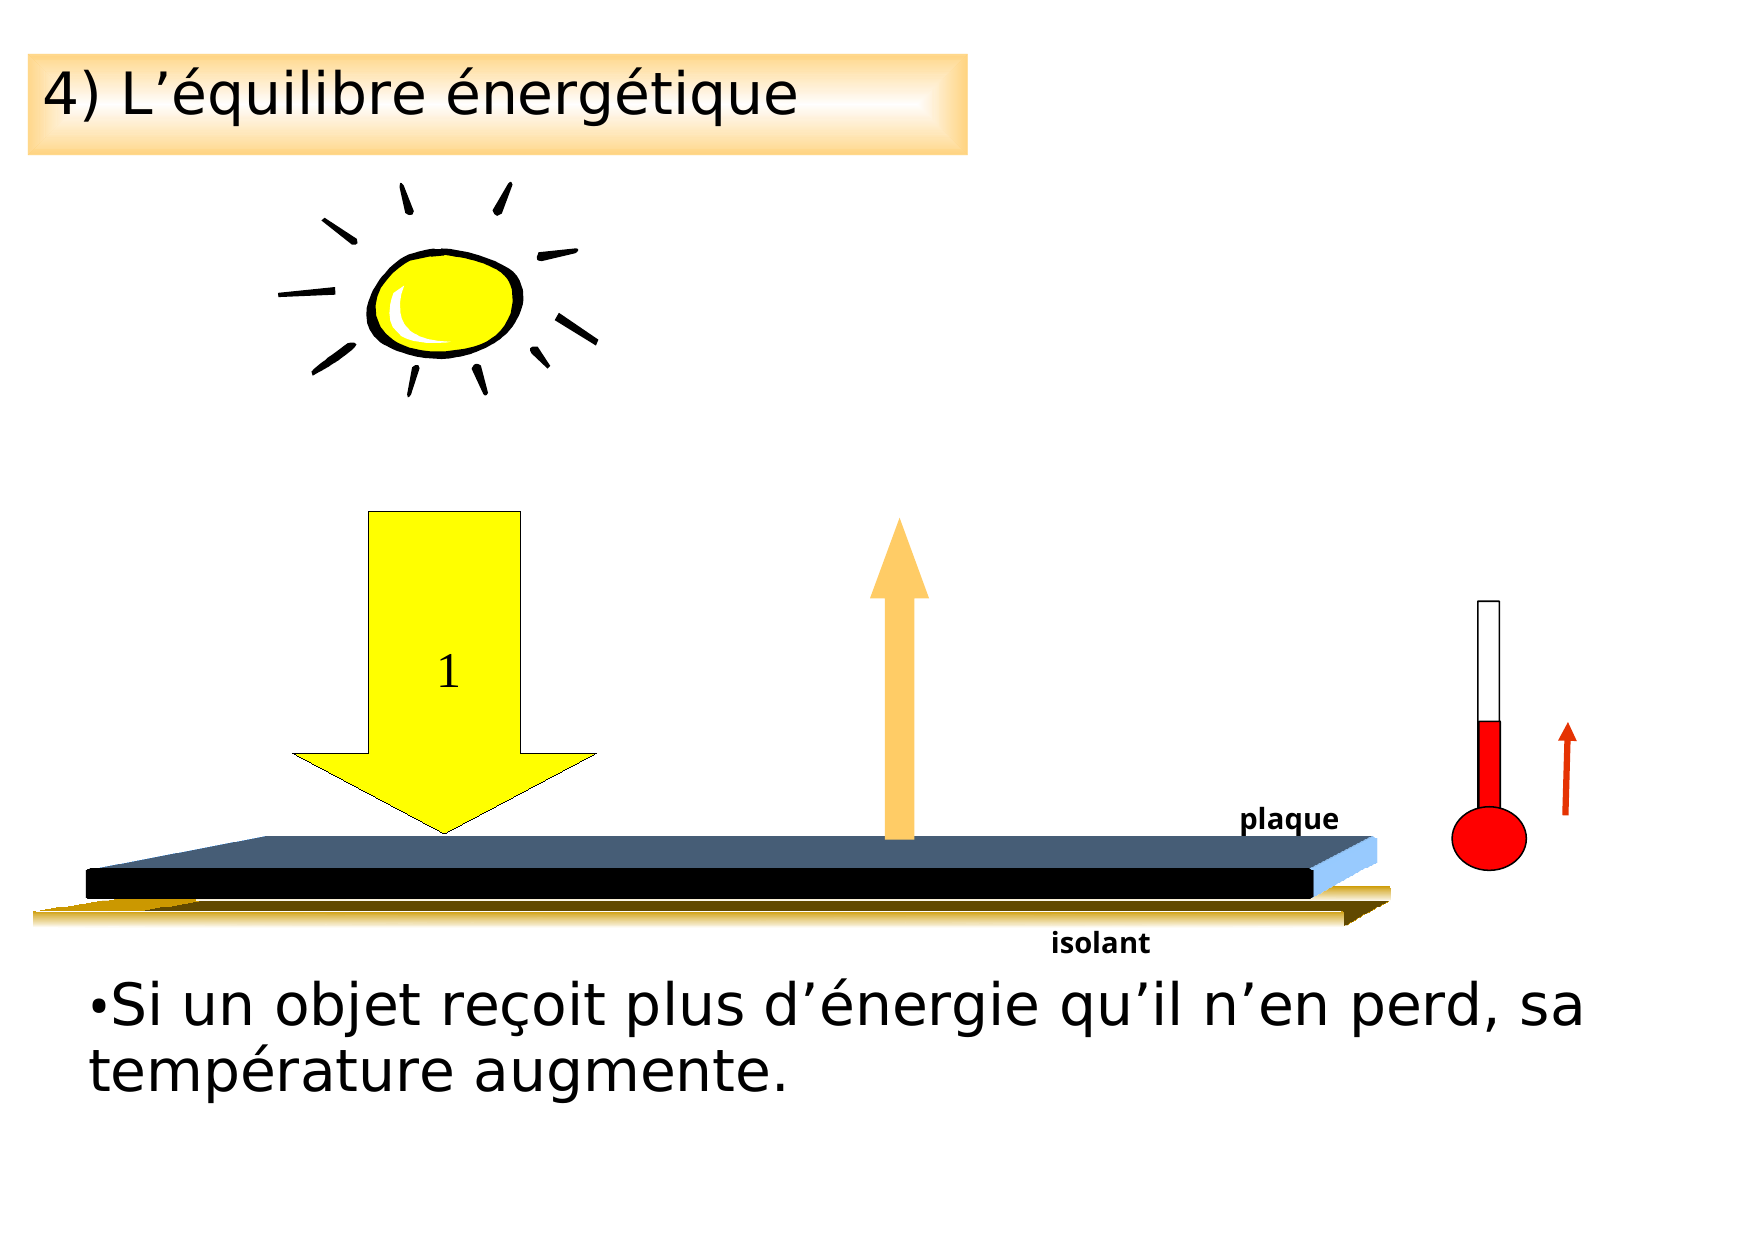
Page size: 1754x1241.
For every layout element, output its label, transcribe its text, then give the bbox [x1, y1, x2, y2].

text_box [554, 312, 599, 346]
text_box [27, 53, 968, 156]
text_box [407, 365, 420, 398]
text_box [366, 248, 524, 360]
text_box [277, 287, 336, 298]
text_box isolant [1035, 915, 1288, 990]
text_box [530, 346, 551, 369]
text_box 1 [428, 642, 470, 707]
text_box plaque [1224, 791, 1477, 866]
text_box [321, 217, 358, 245]
text_box [1470, 601, 1527, 871]
text_box [471, 363, 489, 396]
text_box [292, 511, 597, 834]
text_box 4) L’équilibre énergétique [27, 53, 967, 155]
text_box [870, 517, 930, 840]
text_box [536, 248, 579, 262]
text_box Si un objet reçoit plus d’énergie qu’il n’en perd, sa température augmente. [73, 965, 1611, 1201]
text_box [492, 181, 513, 216]
text_box [311, 342, 357, 376]
picture [21, 826, 1406, 939]
text_box [399, 182, 414, 216]
